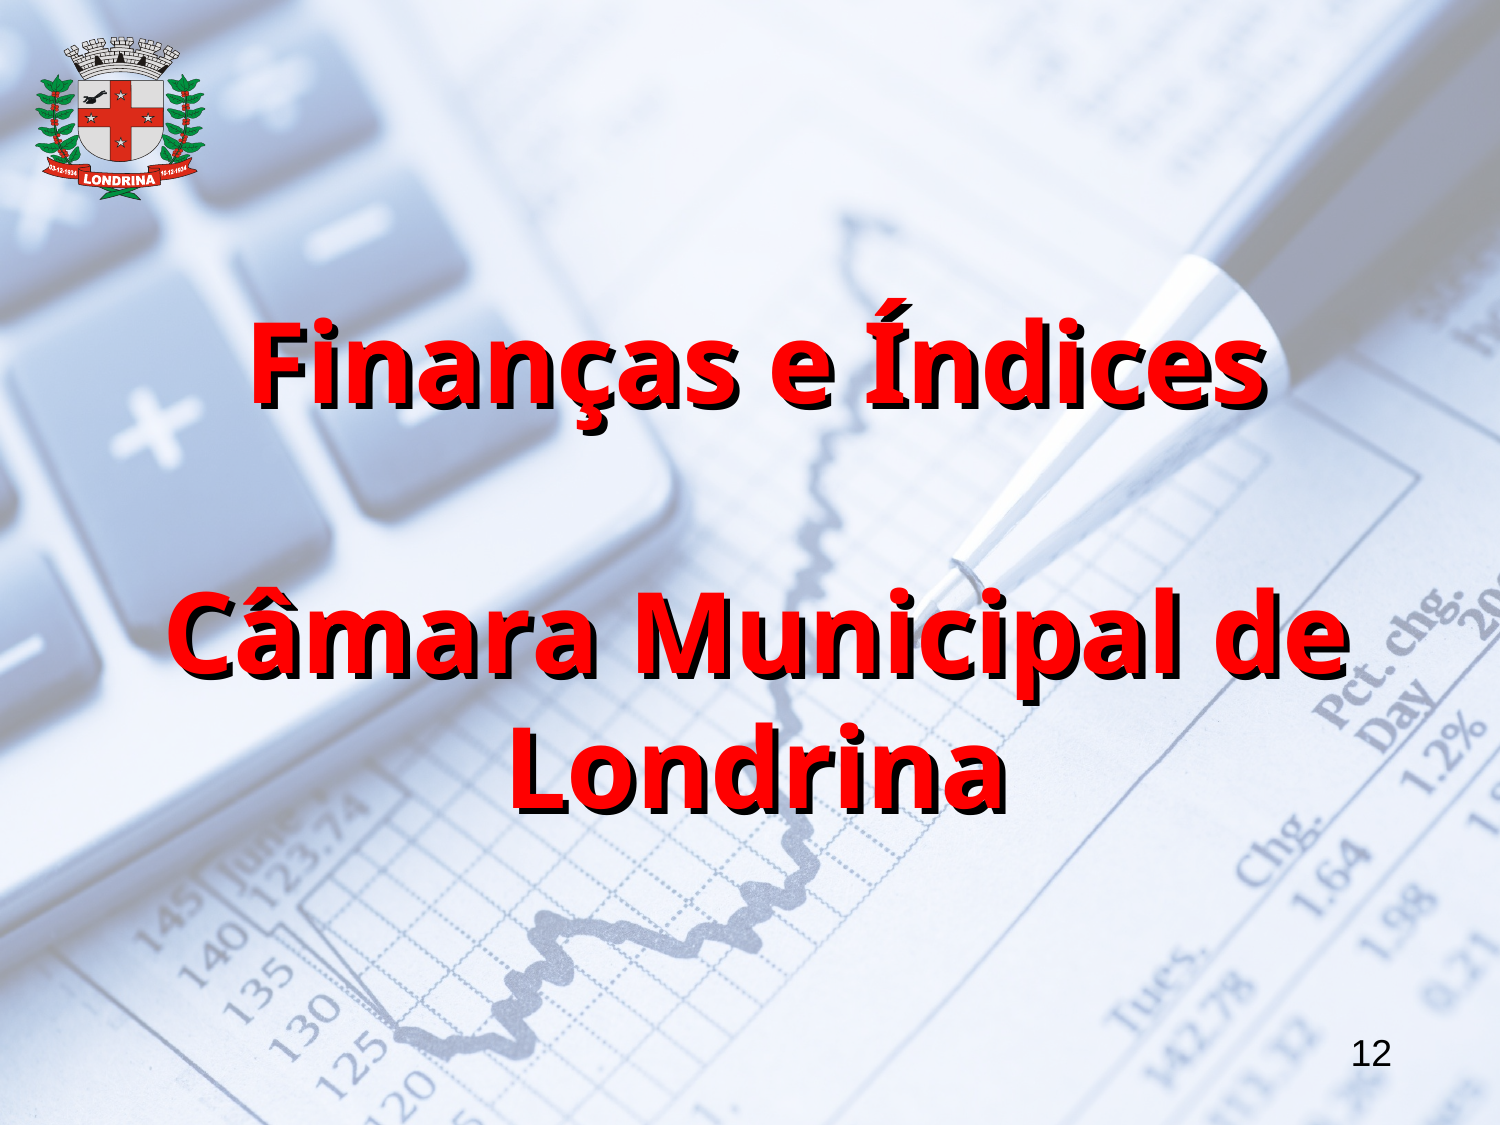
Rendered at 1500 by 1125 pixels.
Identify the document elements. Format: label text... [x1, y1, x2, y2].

picture [35, 36, 206, 201]
text_box Finanças e Índices Câmara Municipal de Londrina [141, 283, 1371, 839]
text_box <número> [1335, 1021, 1500, 1092]
